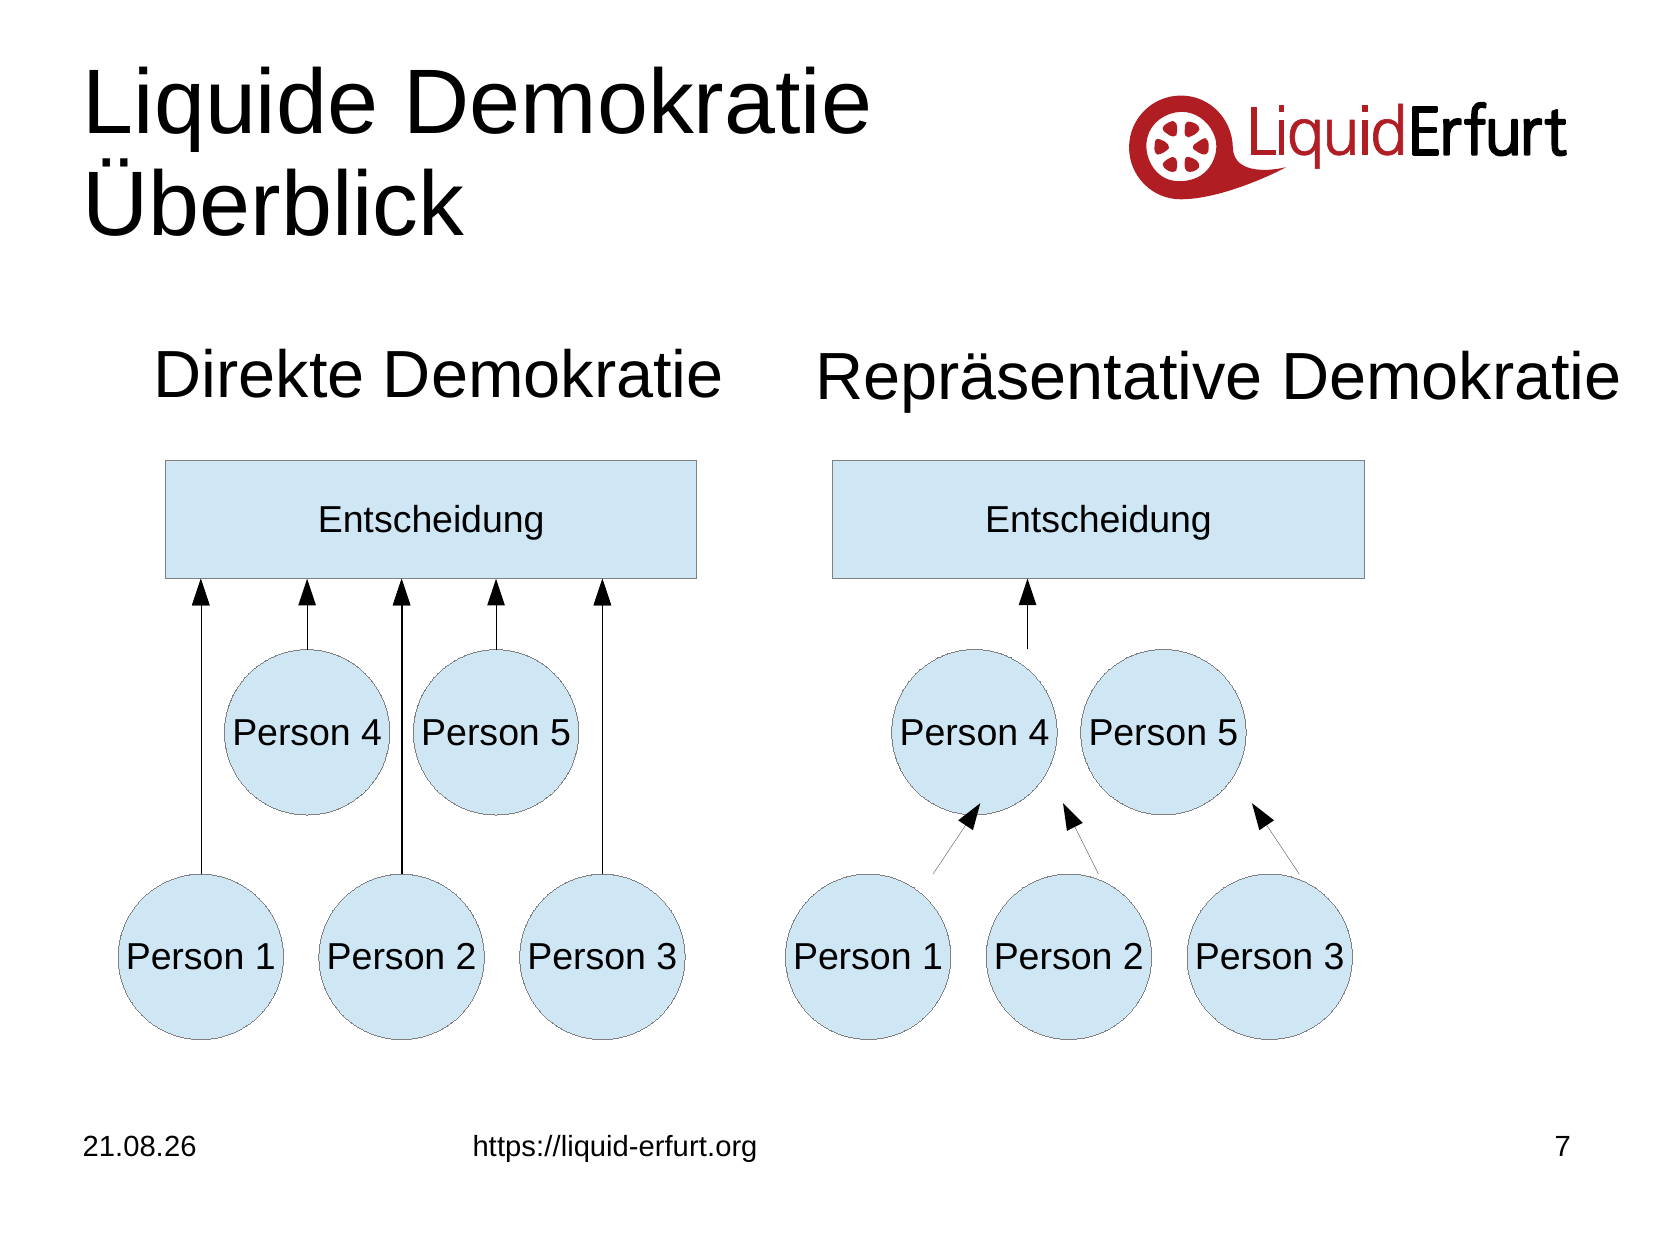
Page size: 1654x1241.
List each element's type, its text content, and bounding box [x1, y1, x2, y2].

text_box Person 3 [1187, 874, 1353, 1040]
text_box Person 4 [224, 649, 390, 816]
text_box Entscheidung [165, 460, 697, 579]
text_box Person 4 [891, 649, 1058, 815]
text_box Person 1 [785, 874, 951, 1040]
text_box Person 5 [413, 649, 579, 816]
text_box Person 3 [519, 874, 686, 1040]
list Repräsentative Demokratie [744, 339, 1654, 1158]
text_box Person 2 [986, 874, 1152, 1040]
list Direkte Demokratie [82, 337, 827, 1156]
text_box Entscheidung [832, 460, 1365, 579]
title Liquide Demokratie Überblick [82, 49, 1571, 257]
text_box Person 5 [1080, 649, 1247, 815]
text_box Person 1 [118, 874, 284, 1040]
text_box Person 2 [318, 874, 485, 1040]
